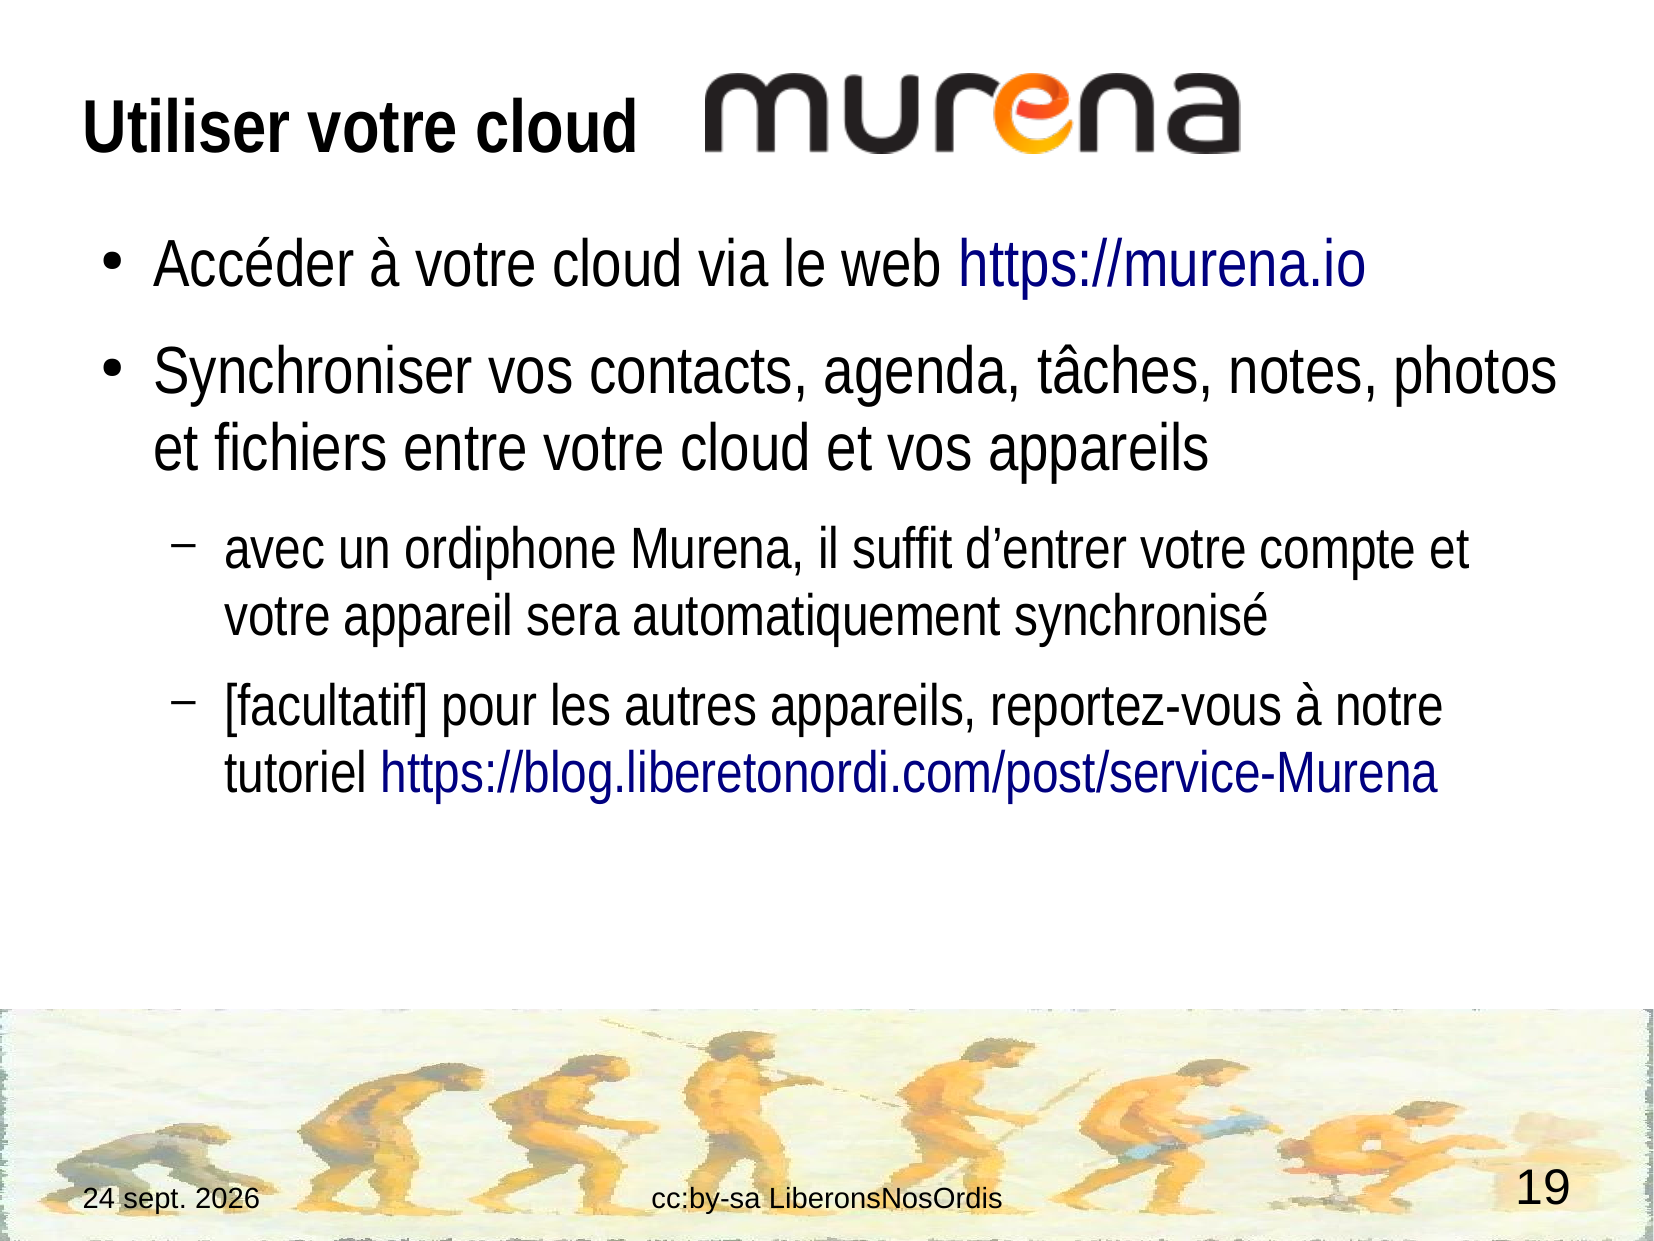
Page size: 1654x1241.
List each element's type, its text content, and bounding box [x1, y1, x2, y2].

list Accéder à votre cloud via le web https://murena.io Synchroniser vos contacts, agenda, tâches, notes, photos et fichiers entre votre cloud et vos appareils avec un ordiphone Murena, il suffit d’entrer votre compte et votre appareil sera automatiquement synchronisé [facultatif] pour les autres appareils, reportez-vous à notre tutoriel https://blog.liberetonordi.com/post/service-Murena [82, 224, 1571, 1010]
picture [0, 1009, 1654, 1241]
picture [705, 73, 1241, 154]
title Utiliser votre cloud [82, 49, 1571, 201]
